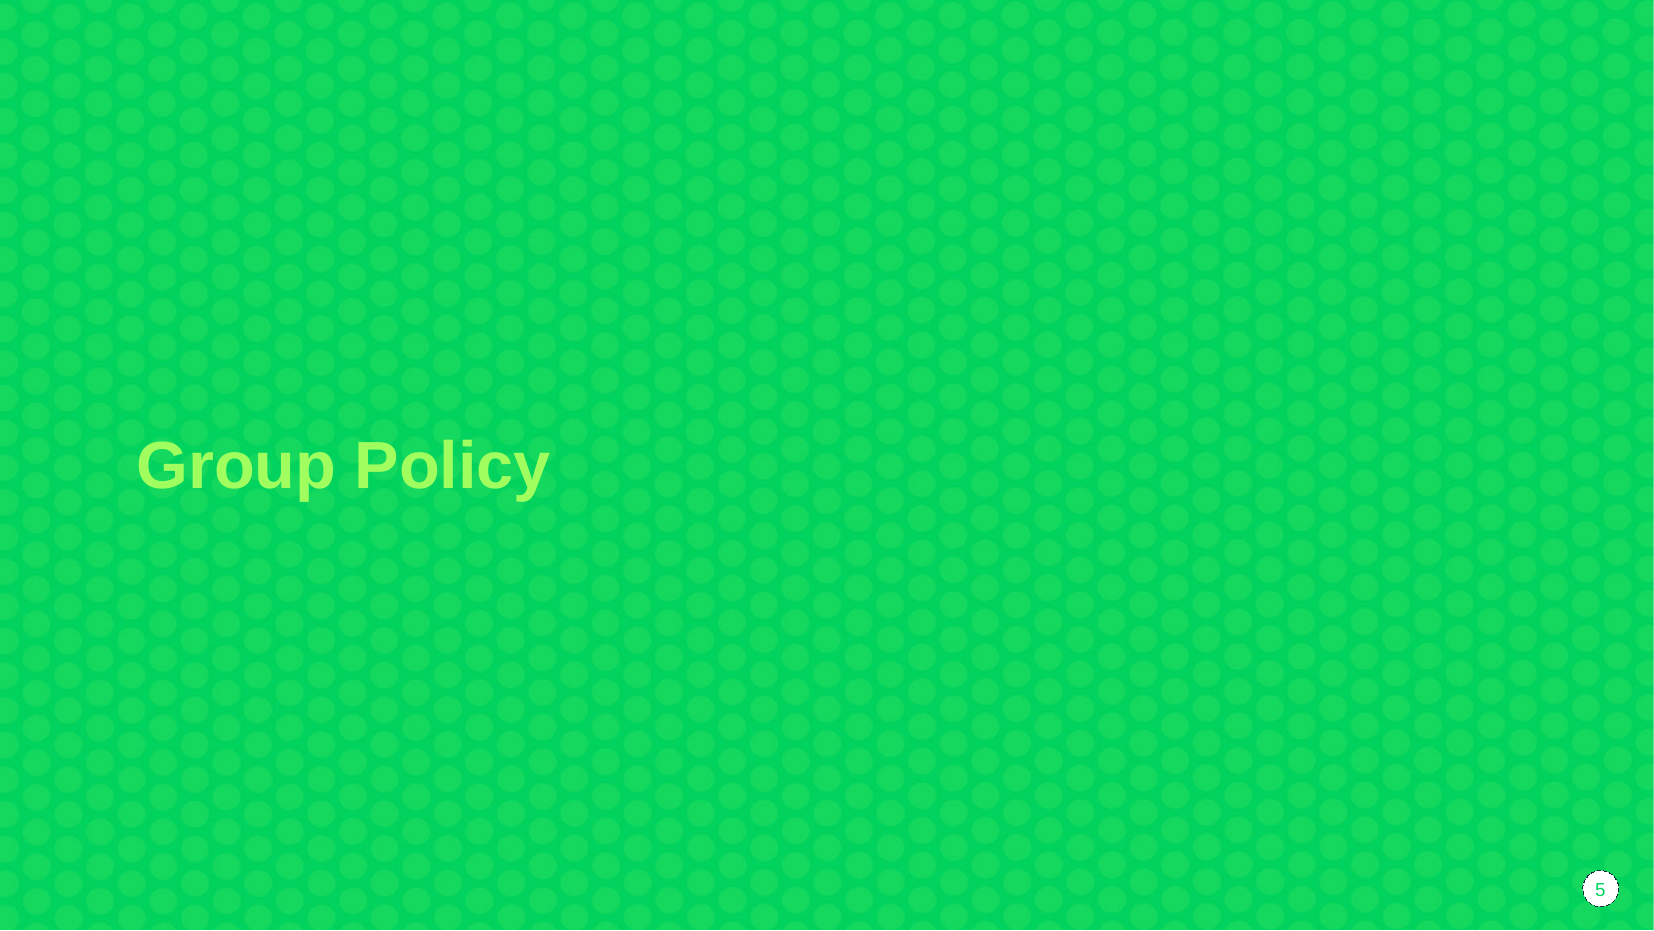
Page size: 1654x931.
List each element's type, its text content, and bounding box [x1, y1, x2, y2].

title Group Policy [121, 387, 1531, 543]
picture [0, 0, 1654, 930]
